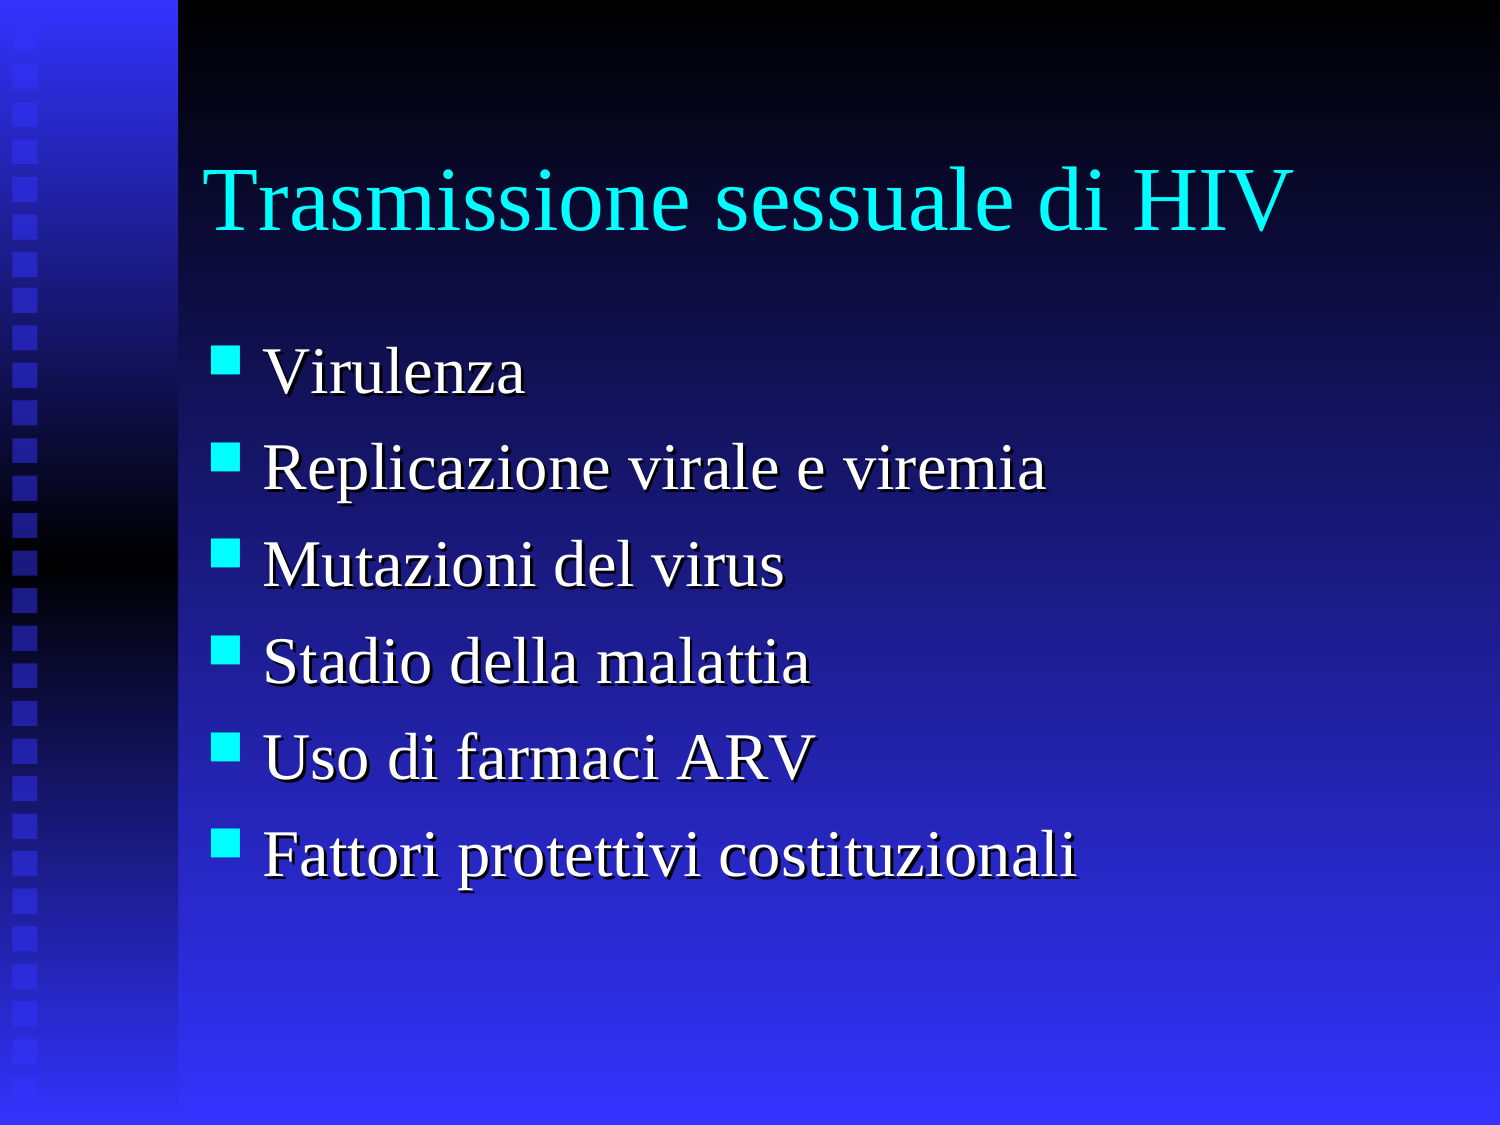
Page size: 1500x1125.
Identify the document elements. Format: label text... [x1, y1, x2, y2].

text_box Trasmissione sessuale di HIV [187, 99, 1463, 288]
text_box Virulenza Replicazione virale e viremia Mutazioni del virus Stadio della malattia Uso di farmaci ARV Fattori protettivi costituzionali [191, 319, 1467, 995]
